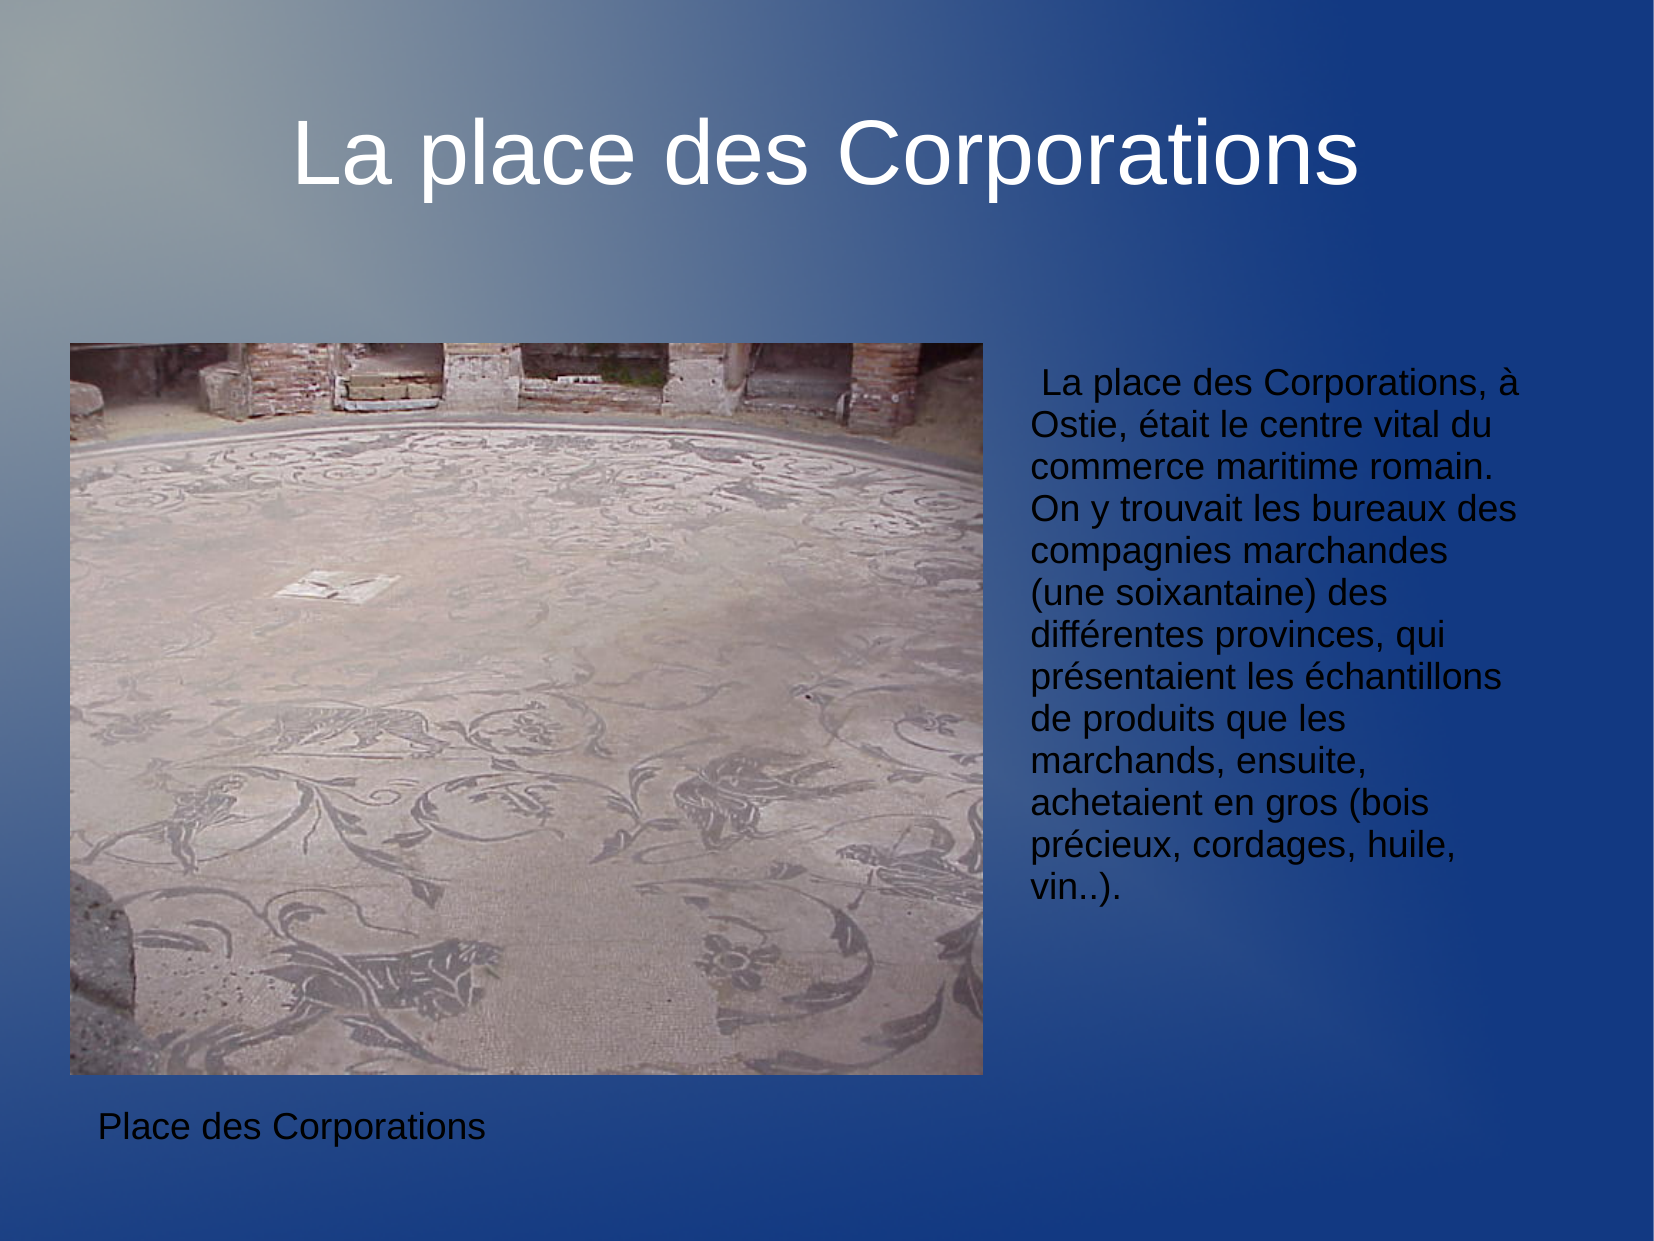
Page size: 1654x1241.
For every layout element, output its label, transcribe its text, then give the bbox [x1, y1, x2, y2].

picture [0, 0, 1654, 1241]
text_box La place des Corporations, à Ostie, était le centre vital du commerce maritime romain. On y trouvait les bureaux des compagnies marchandes (une soixantaine) des différentes provinces, qui présentaient les échantillons de produits que les marchands, ensuite, achetaient en gros (bois précieux, cordages, huile, vin..). [1015, 354, 1536, 916]
text_box Place des Corporations [82, 1098, 969, 1156]
title La place des Corporations [82, 49, 1571, 257]
